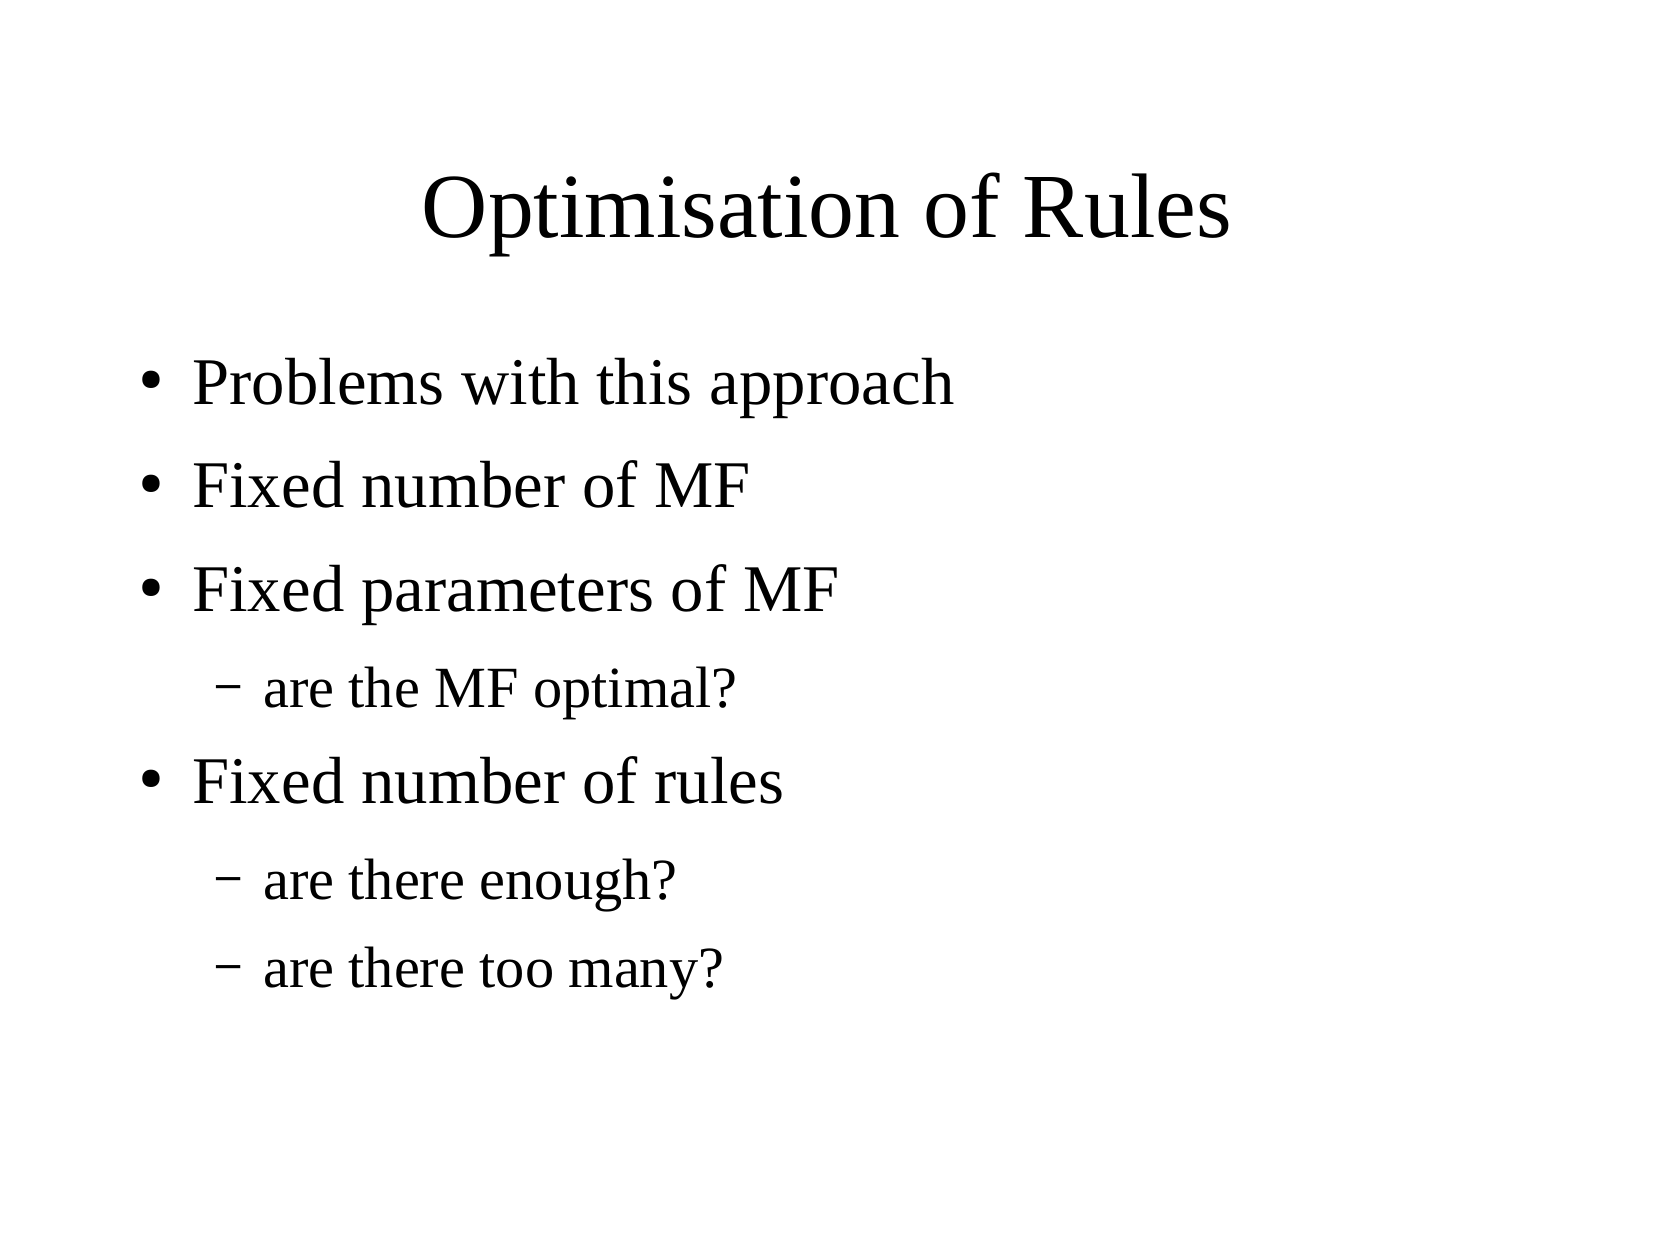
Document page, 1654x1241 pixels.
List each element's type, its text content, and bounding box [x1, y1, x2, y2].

list Problems with this approach Fixed number of MF Fixed parameters of MF are the MF optimal? Fixed number of rules are there enough? are there too many? [121, 344, 1534, 1127]
title Optimisation of Rules [121, 102, 1534, 311]
